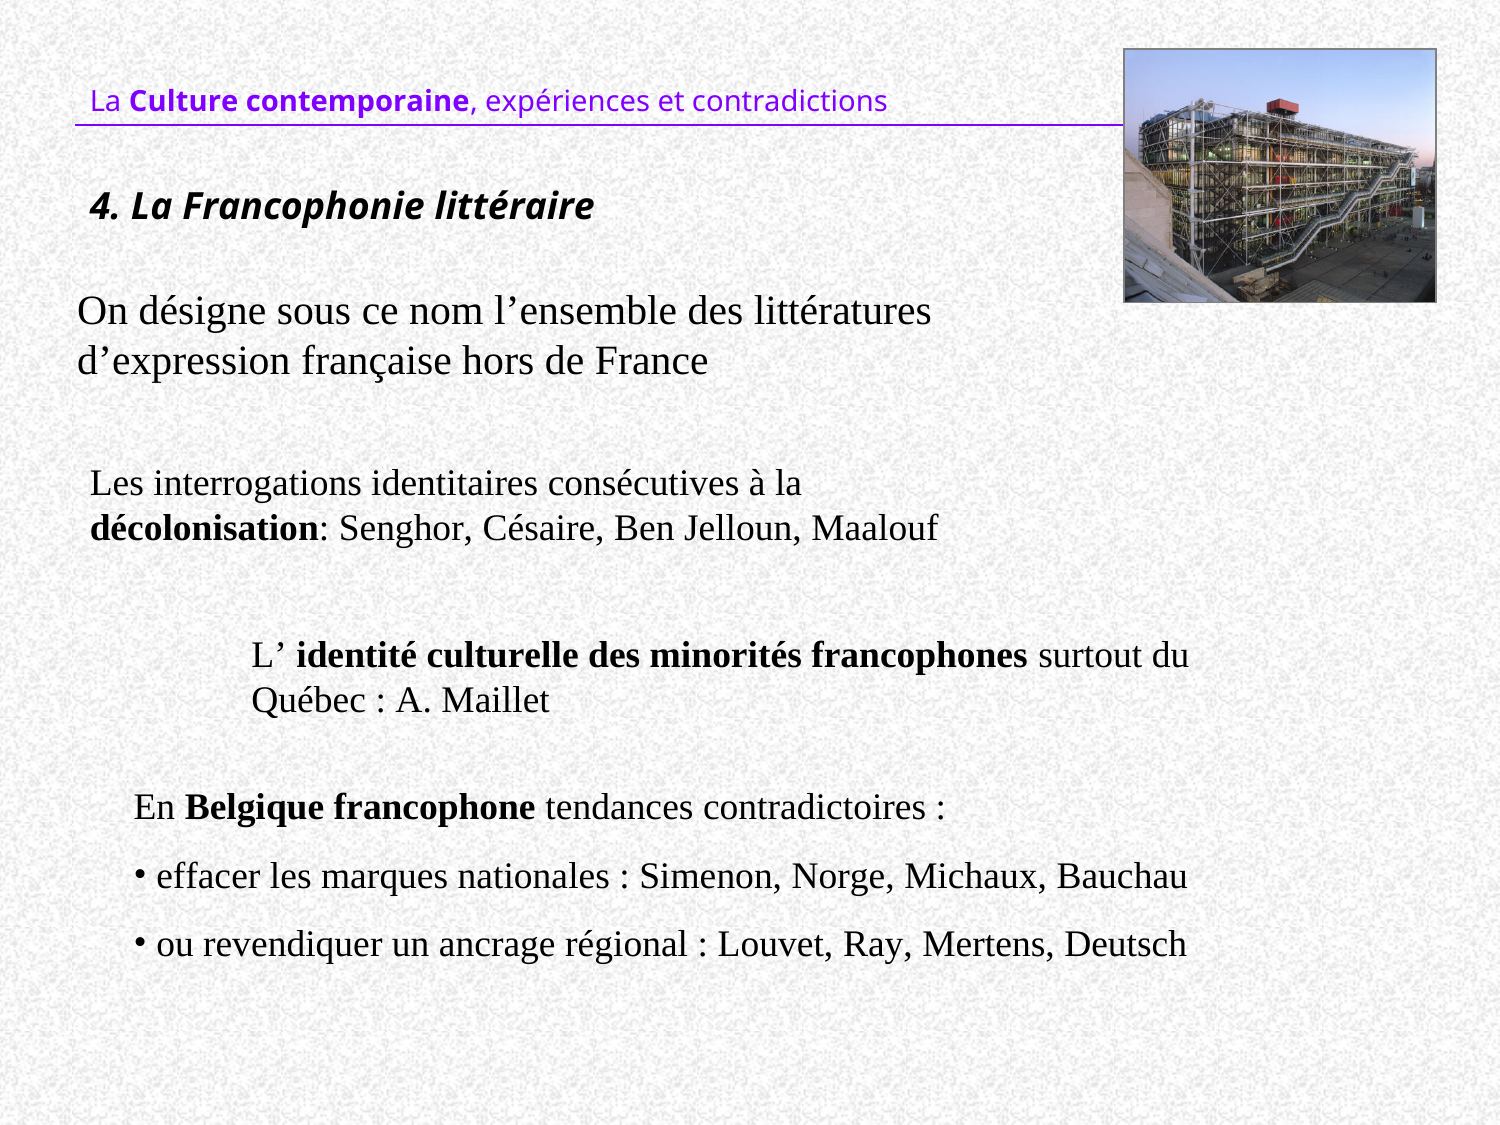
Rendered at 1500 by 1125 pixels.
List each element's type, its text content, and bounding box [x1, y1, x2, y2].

text_box Les interrogations identitaires consécutives à la décolonisation: Senghor, Césaire, Ben Jelloun, Maalouf [75, 449, 1063, 556]
picture [0, 0, 1500, 1125]
text_box En Belgique francophone tendances contradictoires : effacer les marques nationales : Simenon, Norge, Michaux, Bauchau ou revendiquer un ancrage régional : Louvet, Ray, Mertens, Deutsch [118, 774, 1382, 973]
text_box L’ identité culturelle des minorités francophones surtout du Québec : A. Maillet [236, 622, 1225, 728]
text_box 4. La Francophonie littéraire [74, 174, 850, 236]
text_box On désigne sous ce nom l’ensemble des littératures d’expression française hors de France [62, 274, 1050, 391]
text_box La Culture contemporaine, expériences et contradictions [74, 74, 1123, 126]
